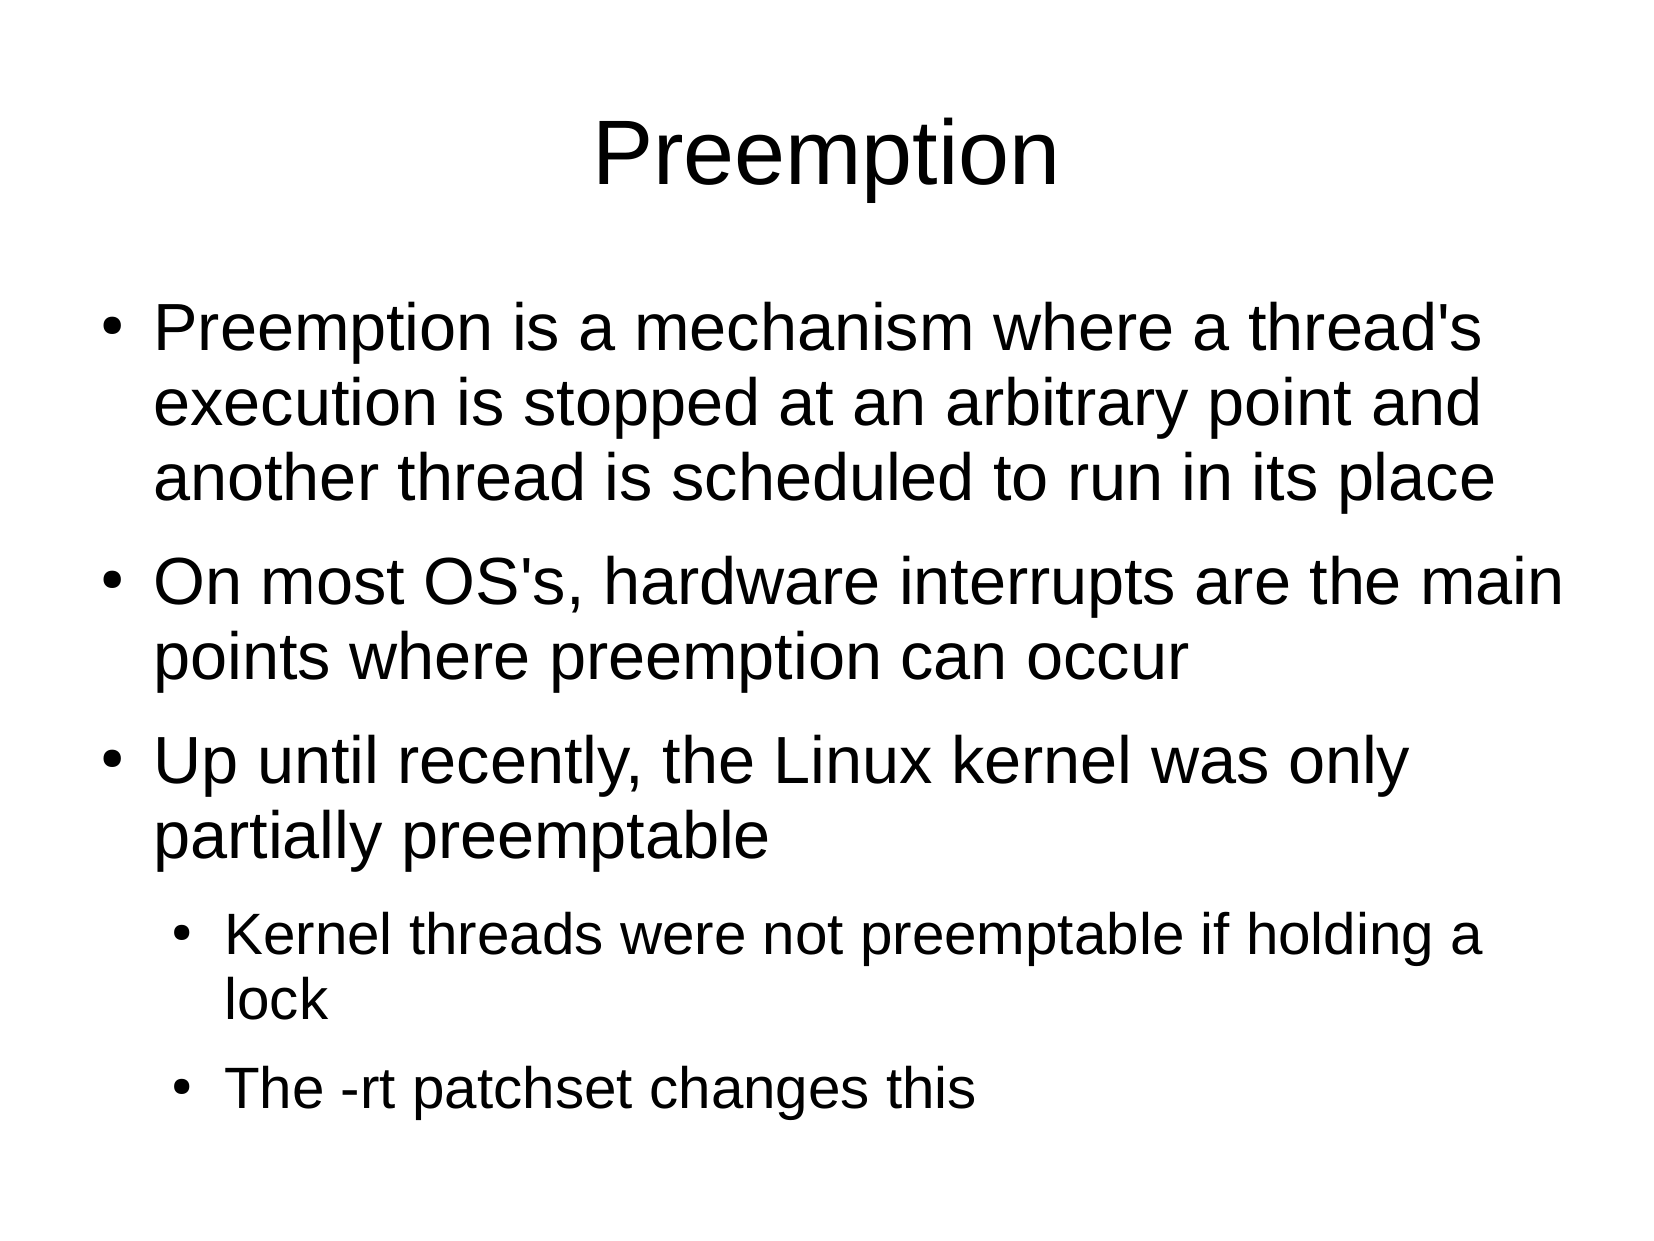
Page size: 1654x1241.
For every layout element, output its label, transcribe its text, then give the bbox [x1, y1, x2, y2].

list Preemption is a mechanism where a thread's execution is stopped at an arbitrary point and another thread is scheduled to run in its place On most OS's, hardware interrupts are the main points where preemption can occur Up until recently, the Linux kernel was only partially preemptable Kernel threads were not preemptable if holding a lock The -rt patchset changes this [82, 290, 1571, 1121]
title Preemption [82, 56, 1571, 250]
